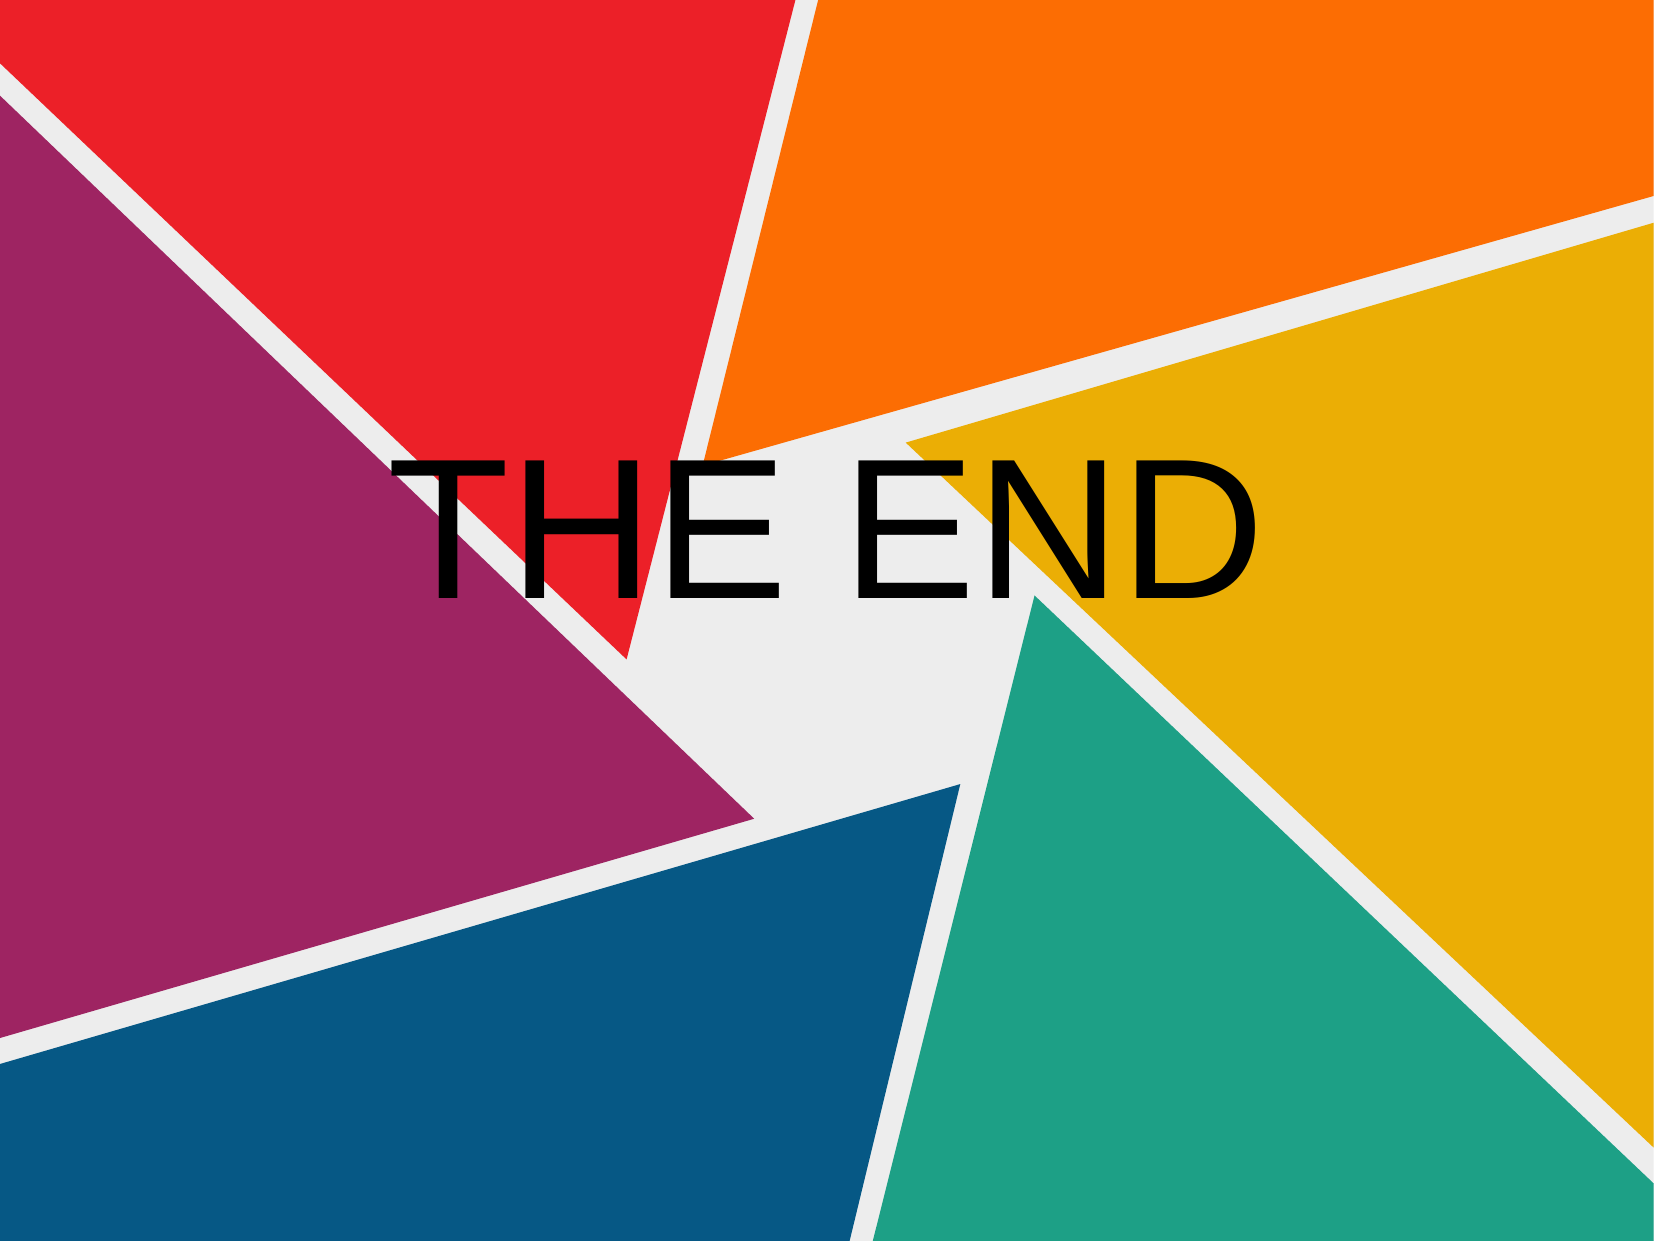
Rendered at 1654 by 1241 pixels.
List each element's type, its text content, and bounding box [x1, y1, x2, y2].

subtitle THE END [82, 49, 1571, 1010]
